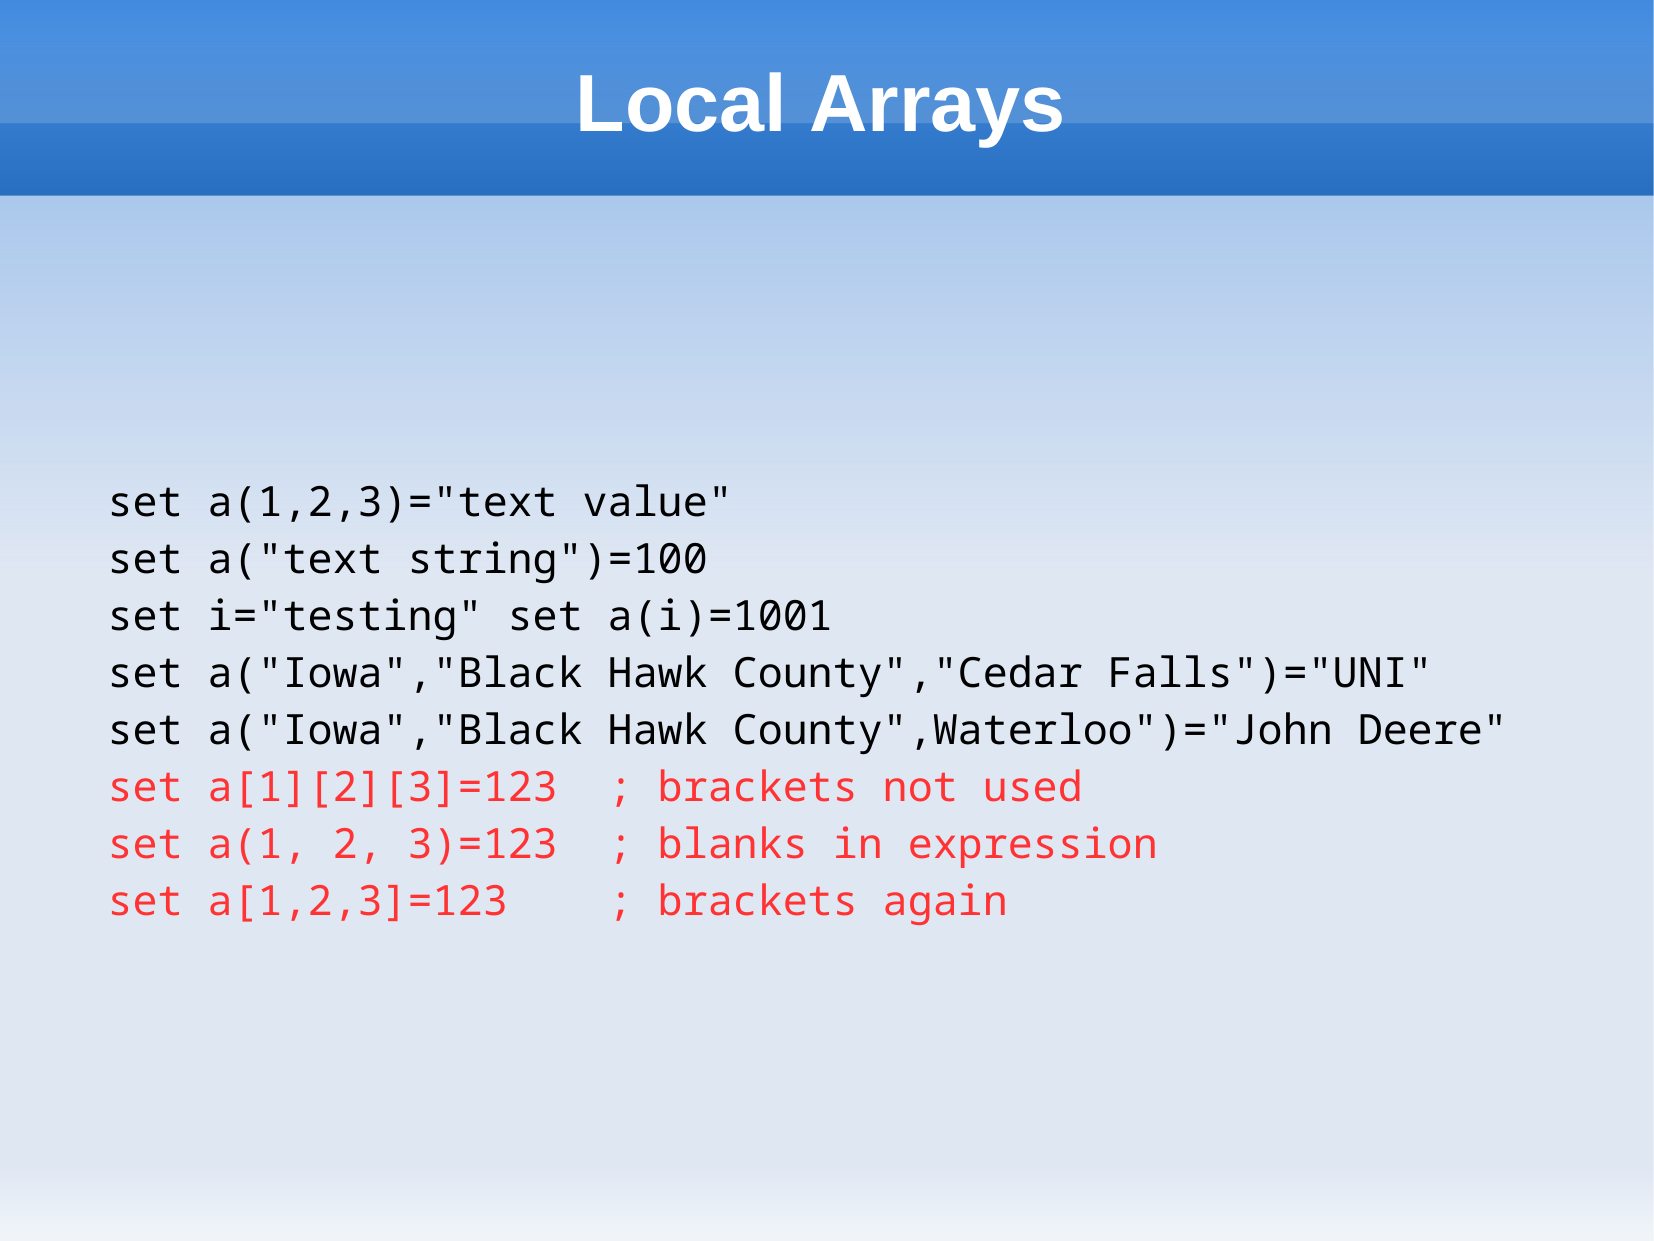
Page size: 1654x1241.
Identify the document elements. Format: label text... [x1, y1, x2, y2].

picture [0, 0, 1654, 1241]
subtitle set a(1,2,3)="text value" set a("text string")=100 set i="testing" set a(i)=1001 set a("Iowa","Black Hawk County","Cedar Falls")="UNI" set a("Iowa","Black Hawk County",Waterloo")="John Deere" set a[1][2][3]=123 ; brackets not used set a(1, 2, 3)=123 ; blanks in expression set a[1,2,3]=123 ; brackets again [82, 290, 1571, 1109]
title Local Arrays [76, 0, 1565, 208]
